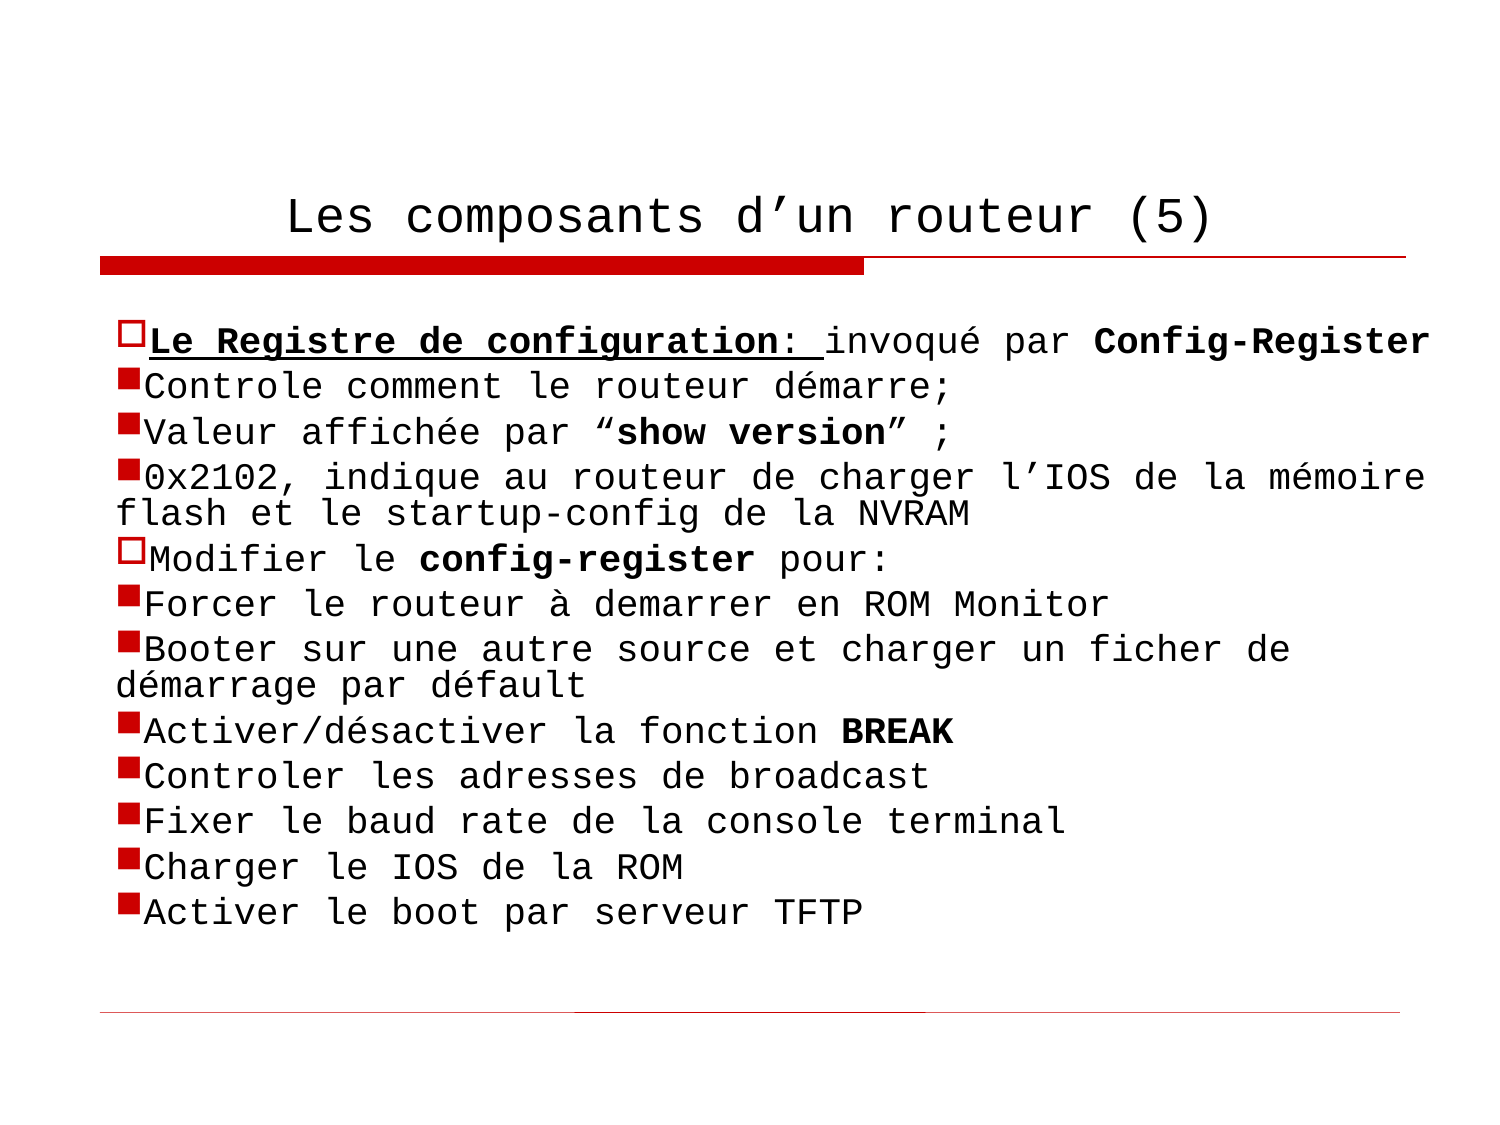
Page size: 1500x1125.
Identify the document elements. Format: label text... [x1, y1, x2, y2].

list Le Registre de configuration: invoqué par Config-Register Controle comment le routeur démarre; Valeur affichée par “show version” ; 0x2102, indique au routeur de charger l’IOS de la mémoire flash et le startup-config de la NVRAM Modifier le config-register pour: Forcer le routeur à demarrer en ROM Monitor Booter sur une autre source et charger un ficher de démarrage par défault Activer/désactiver la fonction BREAK Controler les adresses de broadcast Fixer le baud rate de la console terminal Charger le IOS de la ROM Activer le boot par serveur TFTP [100, 255, 1471, 1010]
title Les composants d’un routeur (5) [94, 50, 1407, 250]
